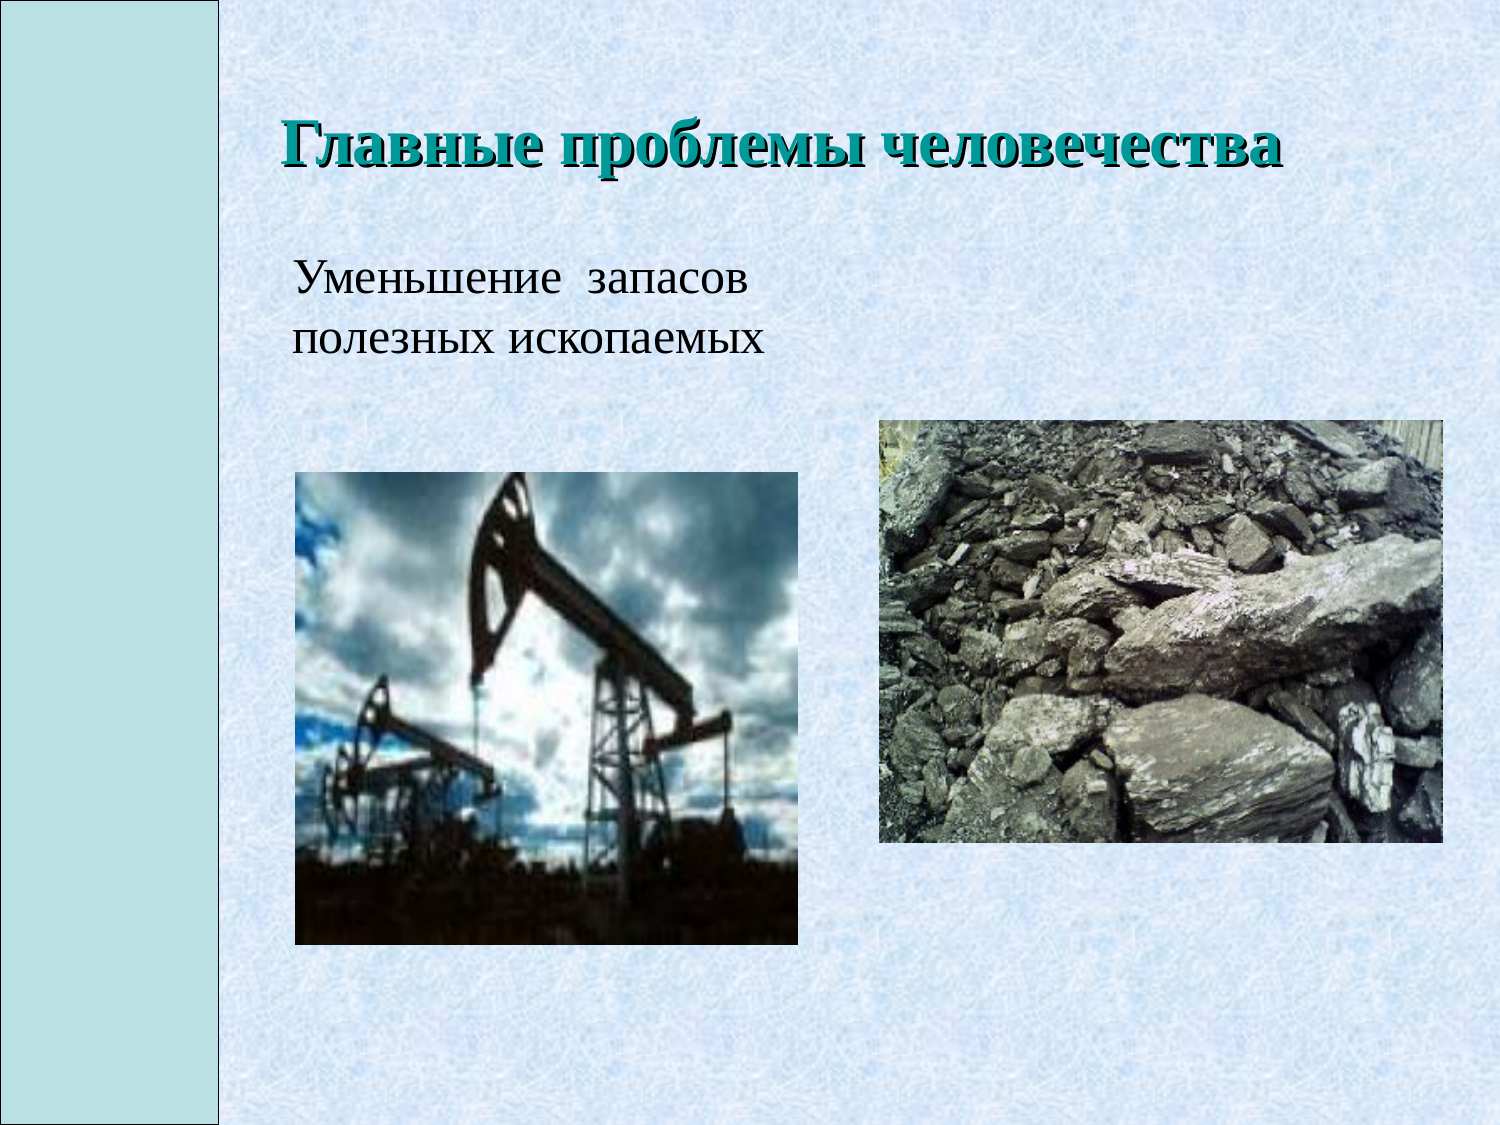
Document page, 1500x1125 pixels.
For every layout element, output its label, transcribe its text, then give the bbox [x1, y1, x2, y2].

picture [295, 472, 798, 945]
text_box Уменьшение запасов полезных ископаемых [277, 236, 845, 372]
picture [879, 420, 1443, 843]
text_box [0, 0, 219, 1125]
text_box Главные проблемы человечества [265, 90, 1436, 186]
